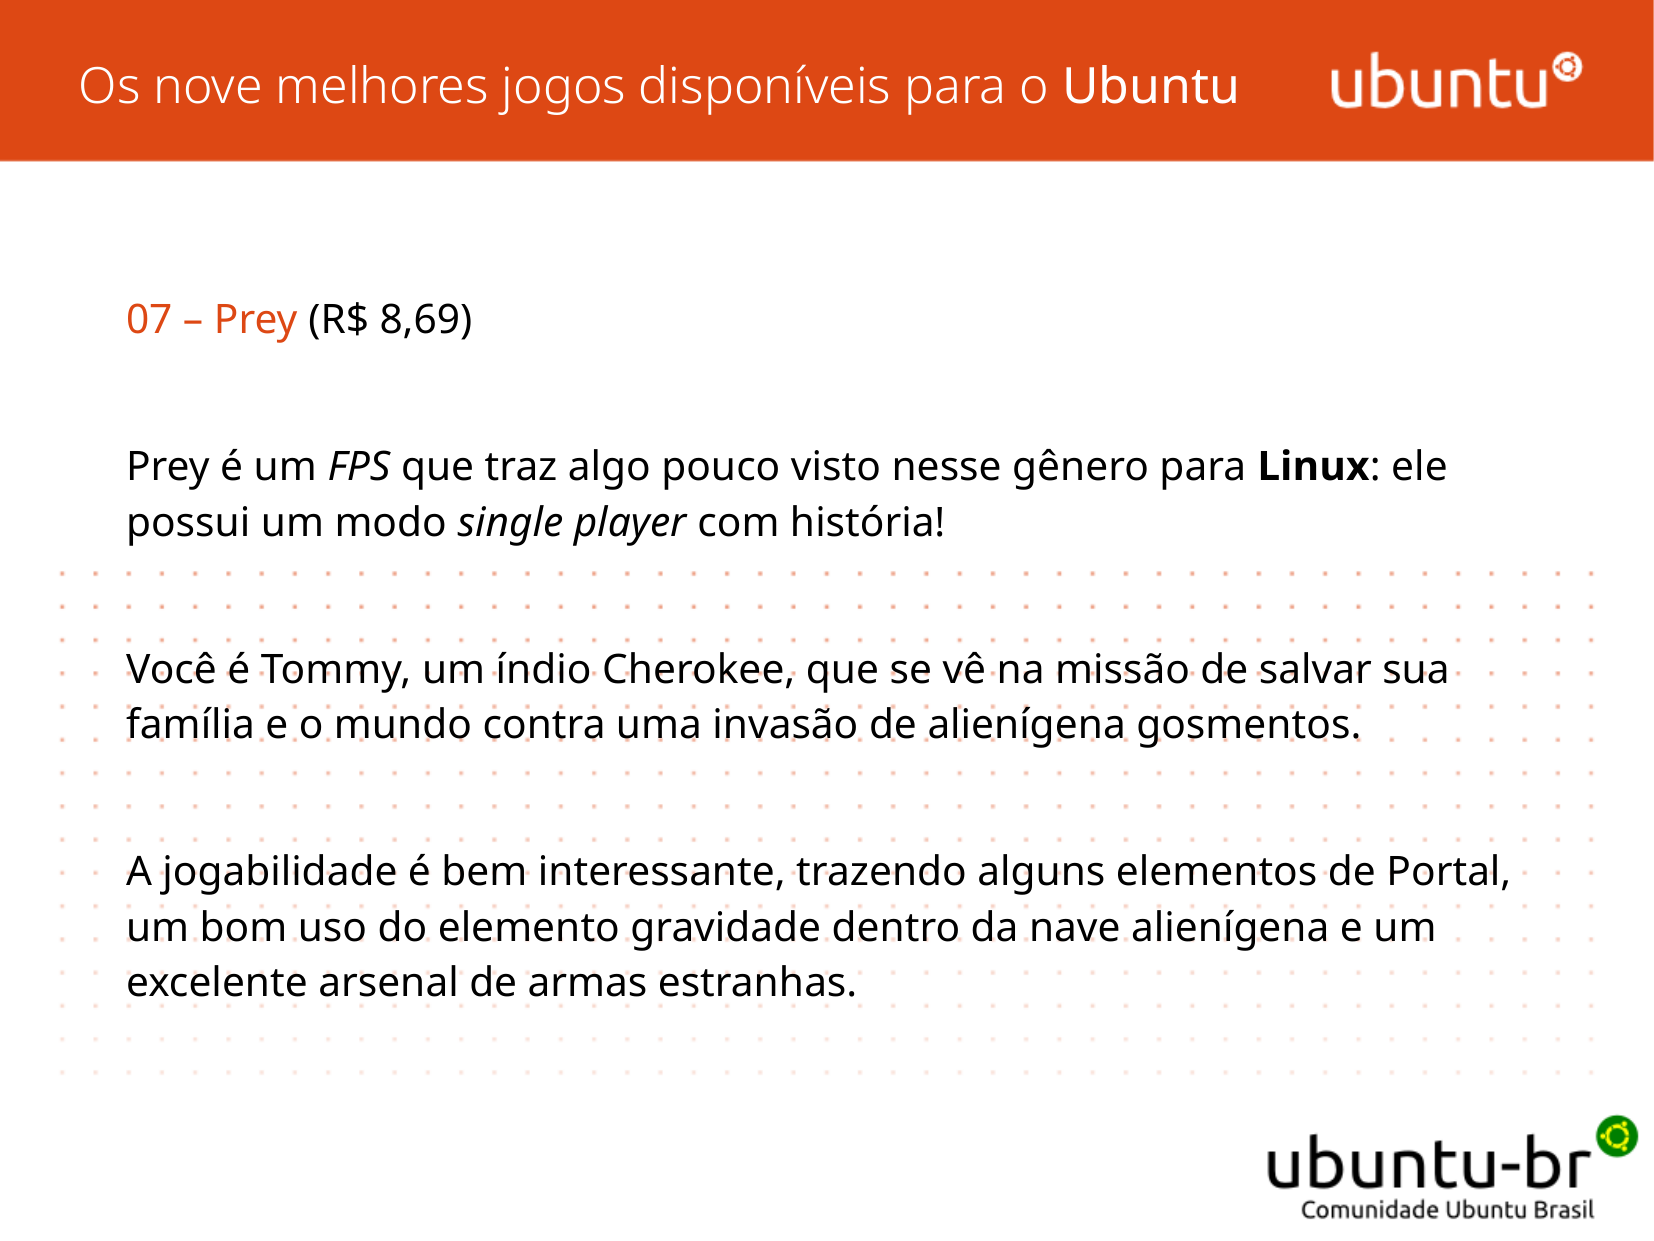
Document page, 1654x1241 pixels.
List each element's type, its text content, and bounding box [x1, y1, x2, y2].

list 07 – Prey (R$ 8,69) Prey é um FPS que traz algo pouco visto nesse gênero para Linux: ele possui um modo single player com história! Você é Tommy, um índio Cherokee, que se vê na missão de salvar sua família e o mundo contra uma invasão de alienígena gosmentos. A jogabilidade é bem interessante, trazendo alguns elementos de Portal, um bom uso do elemento gravidade dentro da nave alienígena e um excelente arsenal de armas estranhas. [82, 290, 1538, 1010]
title Os nove melhores jogos disponíveis para o Ubuntu [41, 32, 1300, 137]
picture [0, 0, 1654, 1241]
